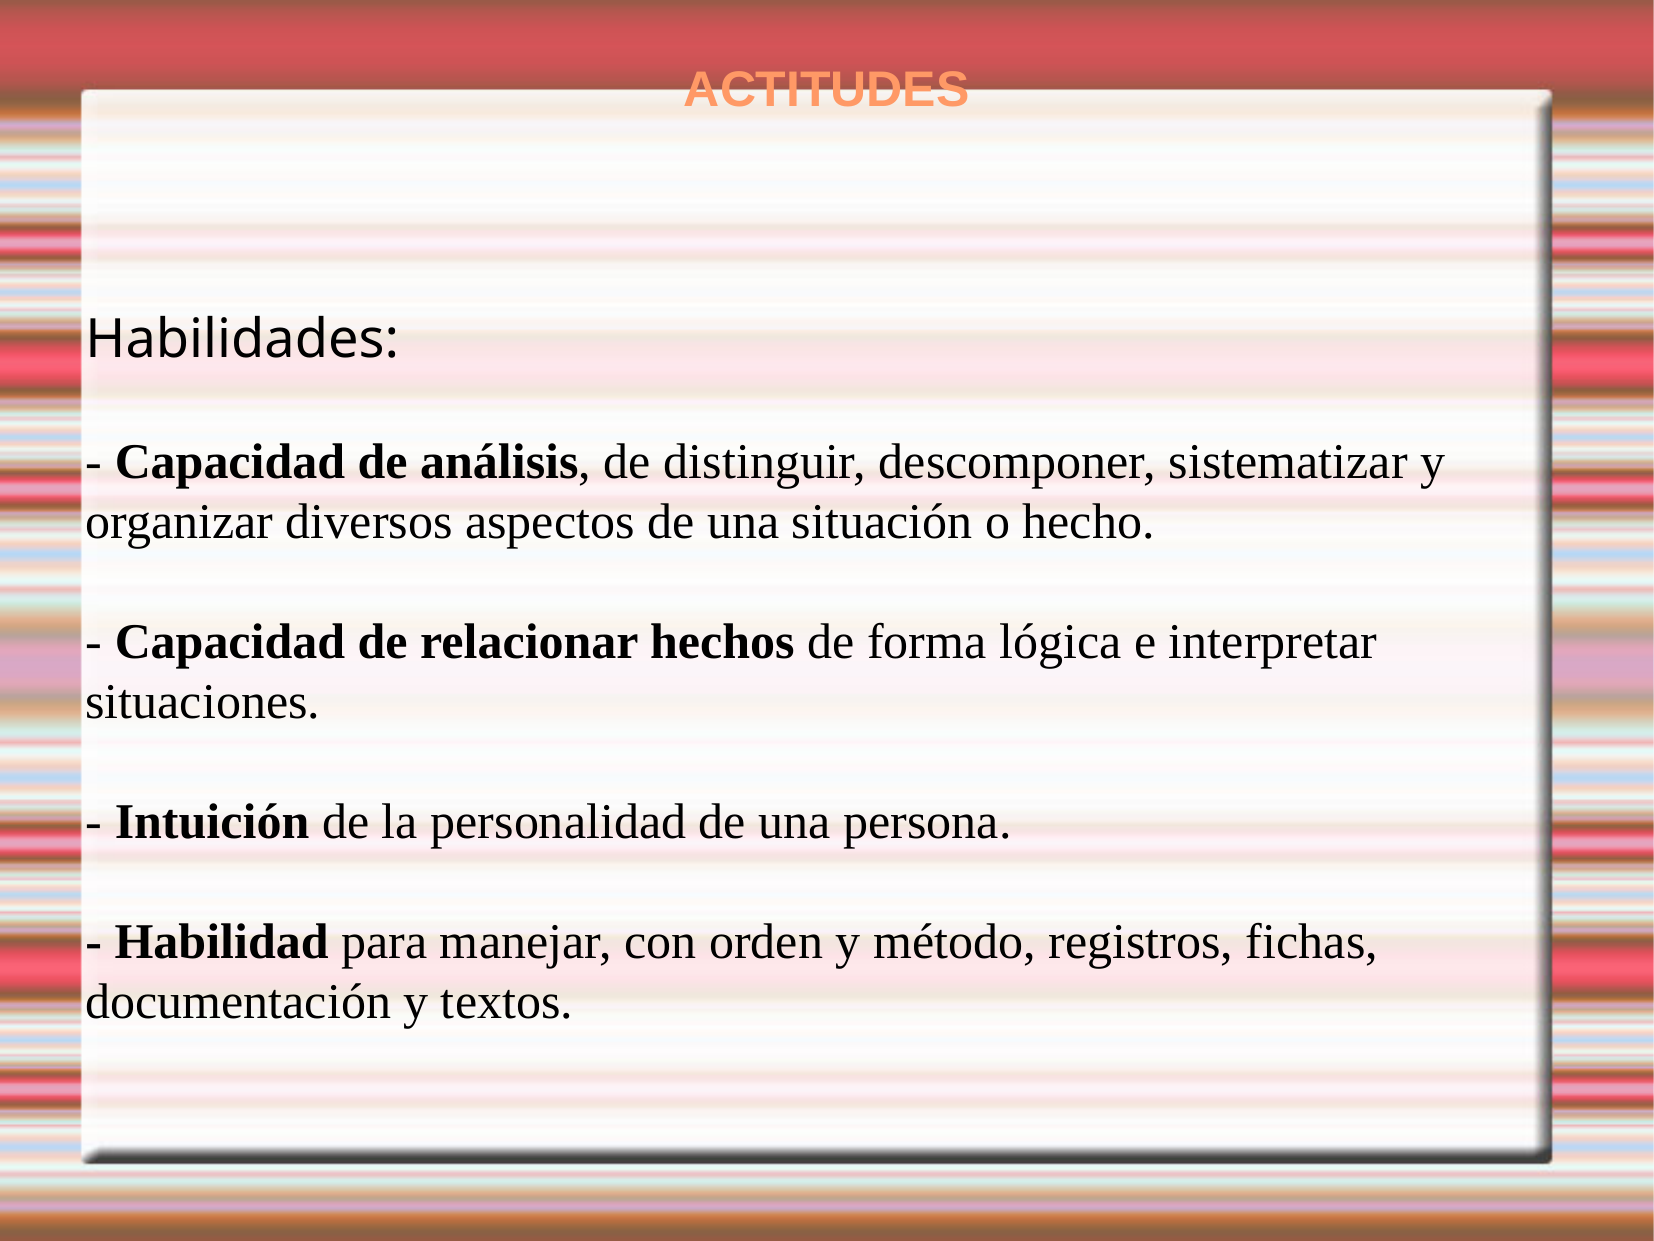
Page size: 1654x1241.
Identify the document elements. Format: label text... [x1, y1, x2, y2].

text_box Habilidades: - Capacidad de análisis, de distinguir, descomponer, sistematizar y organizar diversos aspectos de una situación o hecho. - Capacidad de relacionar hechos de forma lógica e interpretar situaciones. - Intuición de la personalidad de una persona. - Habilidad para manejar, con orden y método, registros, fichas, documentación y textos. [70, 295, 1583, 1126]
title ACTITUDES [82, 49, 1571, 257]
picture [0, 0, 1654, 1241]
